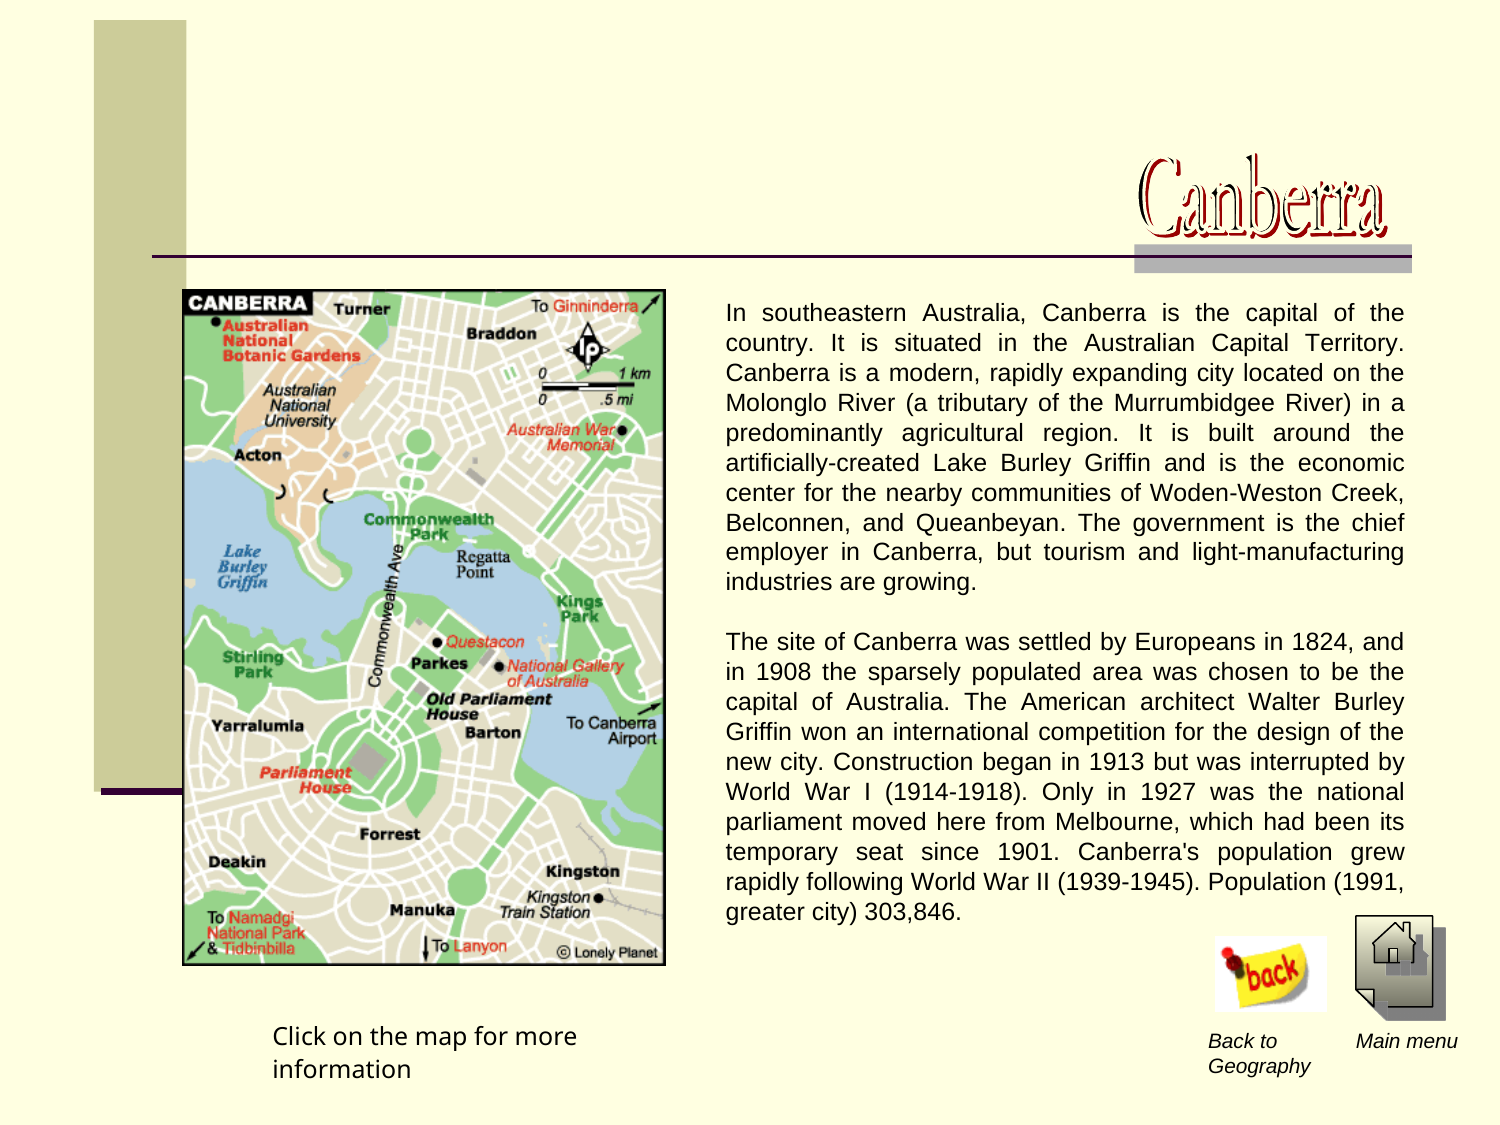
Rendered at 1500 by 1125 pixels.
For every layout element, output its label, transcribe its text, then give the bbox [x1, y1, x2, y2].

text_box In southeastern Australia, Canberra is the capital of the country. It is situated in the Australian Capital Territory. Canberra is a modern, rapidly expanding city located on the Molonglo River (a tributary of the Murrumbidgee River) in a predominantly agricultural region. It is built around the artificially-created Lake Burley Griffin and is the economic center for the nearby communities of Woden-Weston Creek, Belconnen, and Queanbeyan. The government is the chief employer in Canberra, but tourism and light-manufacturing industries are growing. The site of Canberra was settled by Europeans in 1824, and in 1908 the sparsely populated area was chosen to be the capital of Australia. The American architect Walter Burley Griffin won an international competition for the design of the new city. Construction began in 1913 but was interrupted by World War I (1914-1918). Only in 1927 was the national parliament moved here from Melbourne, which had been its temporary seat since 1901. Canberra's population grew rapidly following World War II (1939-1945). Population (1991, greater city) 303,846. [710, 289, 1422, 943]
text_box [1355, 915, 1433, 1007]
text_box [1356, 183, 1383, 233]
text_box [1308, 180, 1331, 232]
text_box [1332, 180, 1355, 232]
text_box [1244, 152, 1277, 234]
picture [1215, 936, 1327, 1012]
text_box [1281, 183, 1307, 233]
text_box [1137, 154, 1177, 234]
picture [182, 289, 666, 966]
text_box Main menu [1355, 1028, 1467, 1052]
text_box [255, 764, 364, 795]
text_box [219, 316, 356, 362]
text_box Click on the map for more information [257, 1011, 619, 1089]
text_box [1208, 181, 1243, 232]
text_box Back to Geography [1208, 1028, 1320, 1077]
text_box [508, 422, 616, 454]
text_box [1181, 183, 1208, 233]
